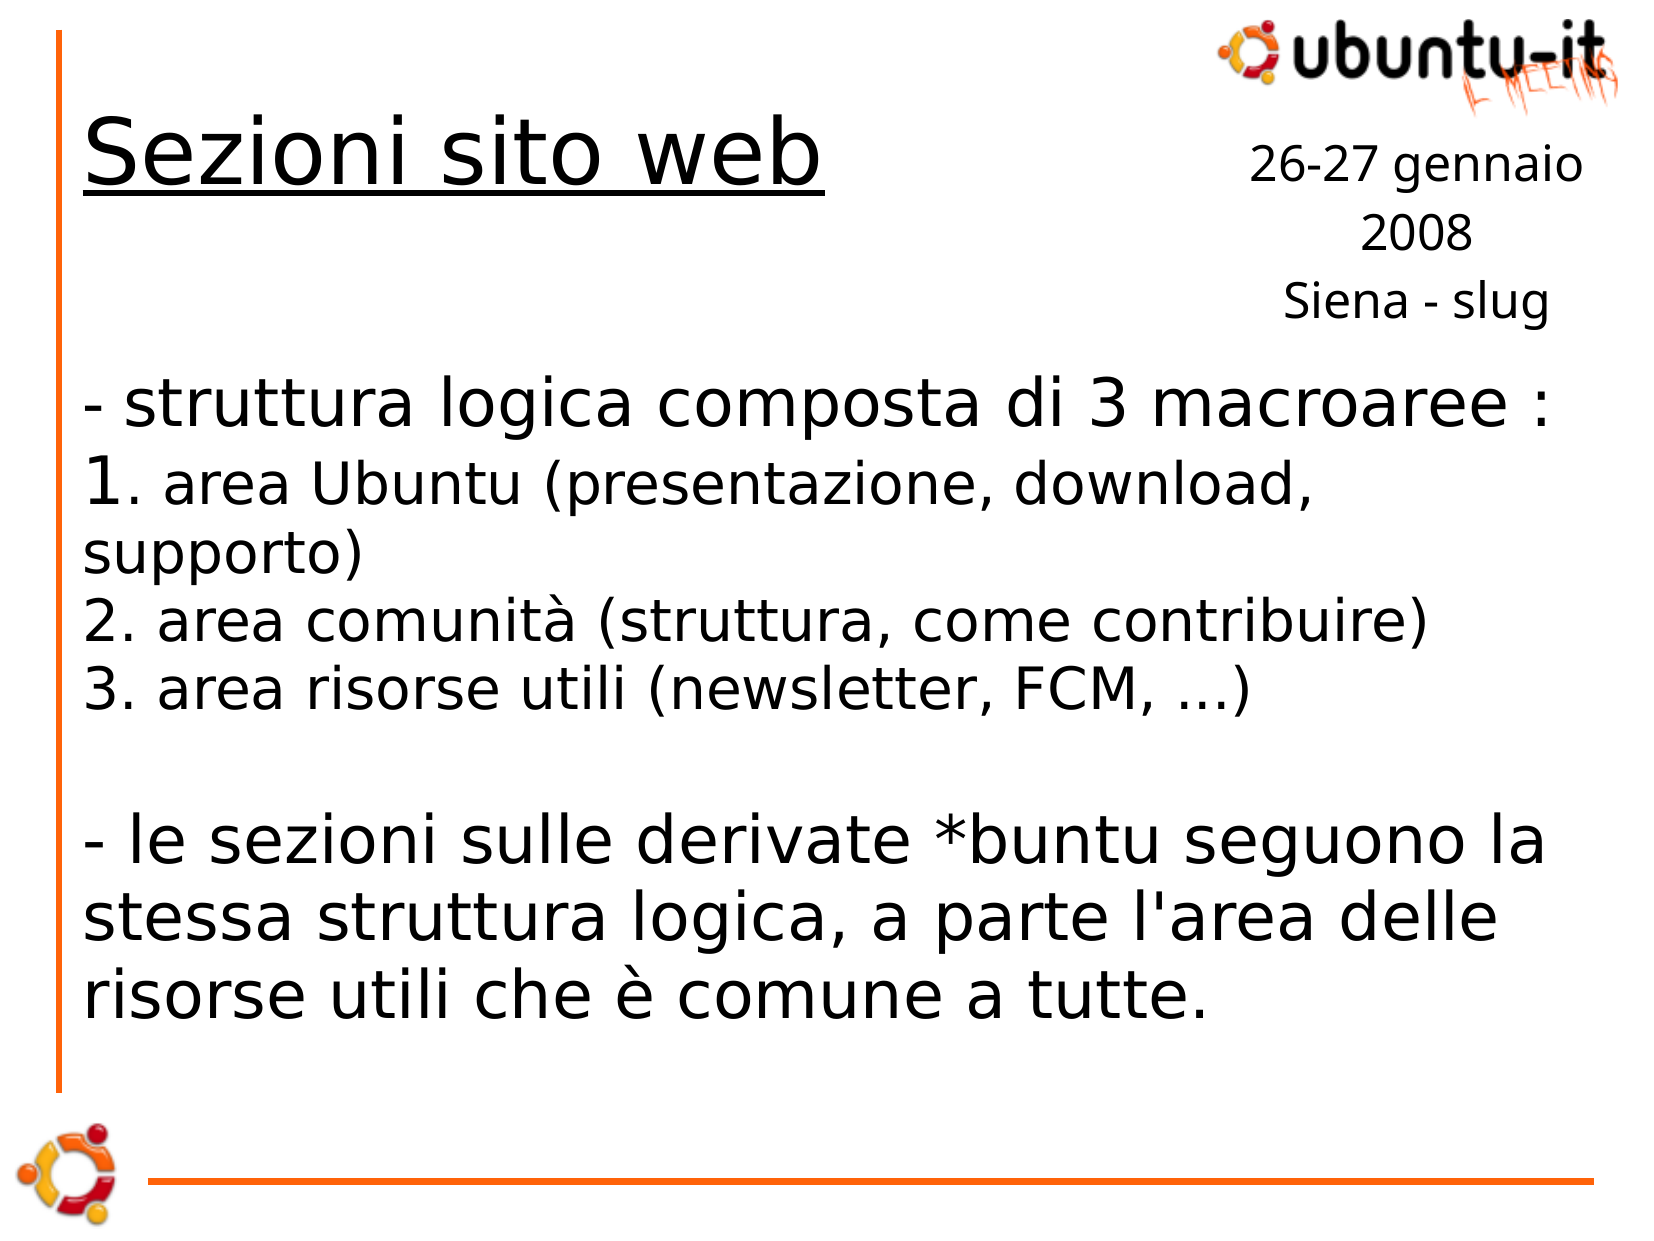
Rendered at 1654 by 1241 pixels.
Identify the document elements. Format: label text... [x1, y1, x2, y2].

title Sezioni sito web [82, 56, 1571, 250]
picture [14, 1122, 119, 1229]
subtitle - struttura logica composta di 3 macroaree : 1. area Ubuntu (presentazione, download, supporto) 2. area comunità (struttura, come contribuire) 3. area risorse utili (newsletter, FCM, ...) - le sezioni sulle derivate *buntu seguono la stessa struttura logica, a parte l'area delle risorse utili che è comune a tutte. [82, 297, 1571, 1102]
picture [1210, 19, 1628, 119]
